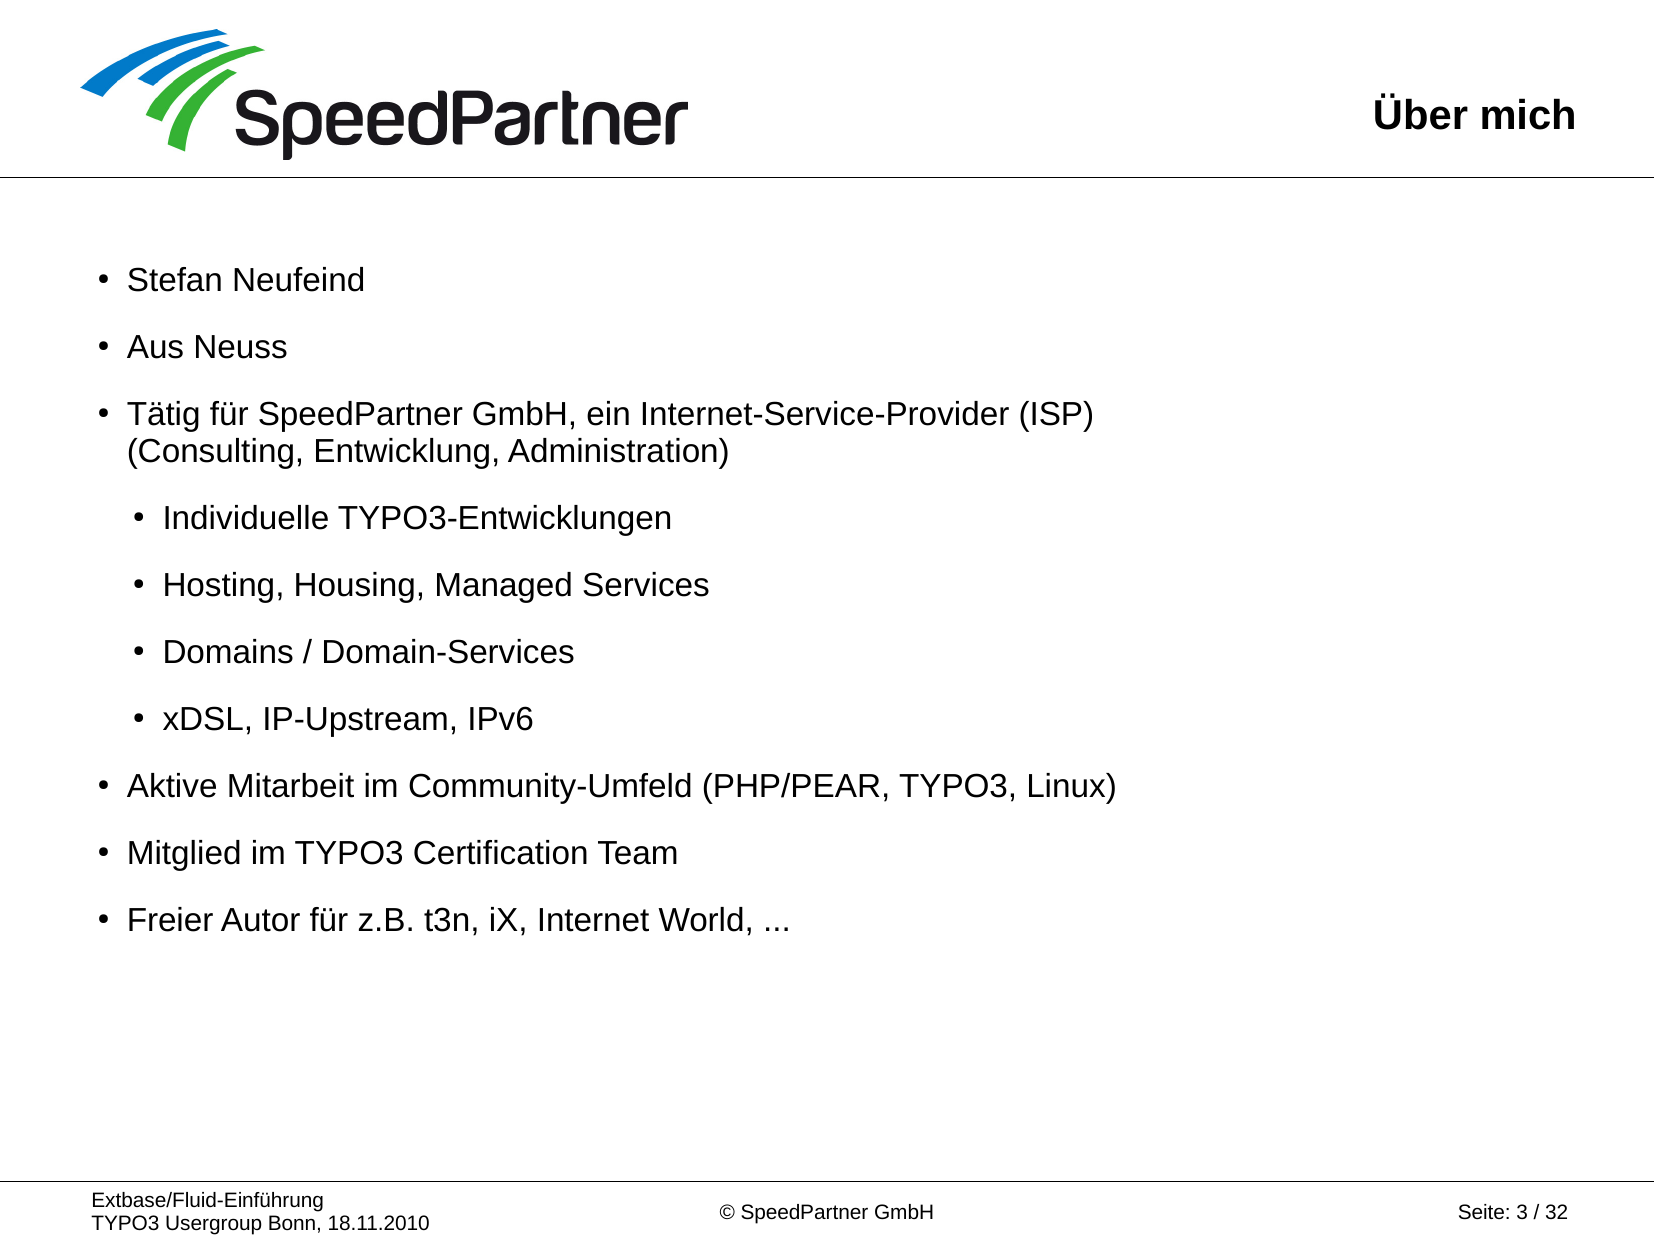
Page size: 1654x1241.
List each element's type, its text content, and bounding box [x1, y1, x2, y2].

picture [80, 29, 688, 160]
title Über mich [590, 70, 1577, 160]
text_box Stefan Neufeind Aus Neuss Tätig für SpeedPartner GmbH, ein Internet-Service-Provider (ISP) (Consulting, Entwicklung, Administration) Individuelle TYPO3-Entwicklungen Hosting, Housing, Managed Services Domains / Domain-Services xDSL, IP-Upstream, IPv6 Aktive Mitarbeit im Community-Umfeld (PHP/PEAR, TYPO3, Linux) Mitglied im TYPO3 Certification Team Freier Autor für z.B. t3n, iX, Internet World, ... [82, 253, 1565, 1177]
